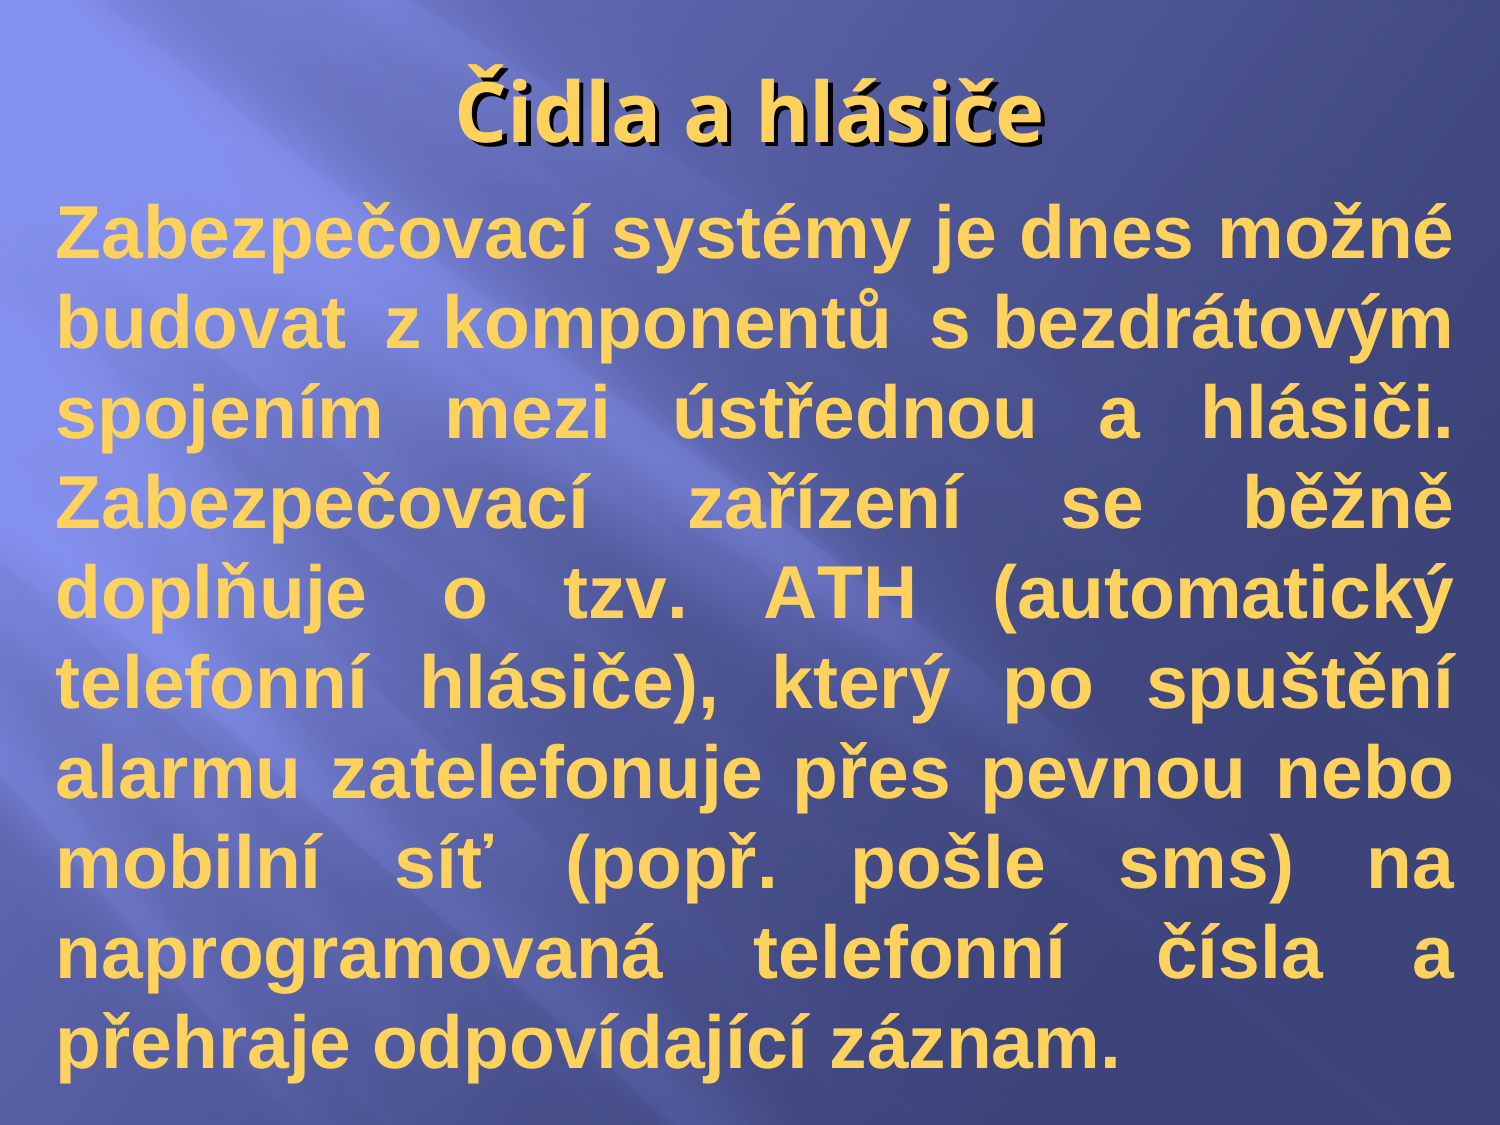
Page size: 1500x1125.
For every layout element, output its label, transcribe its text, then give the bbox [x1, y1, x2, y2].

title Čidla a hlásiče [75, 45, 1426, 172]
picture [0, 0, 1500, 1125]
text_box Zabezpečovací systémy je dnes možné budovat z komponentů s bezdrátovým spojením mezi ústřednou a hlásiči. Zabezpečovací zařízení se běžně doplňuje o tzv. ATH (automatický telefonní hlásiče), který po spuštění alarmu zatelefonuje přes pevnou nebo mobilní síť (popř. pošle sms) na naprogramovaná telefonní čísla a přehraje odpovídající záznam. [41, 172, 1471, 1094]
